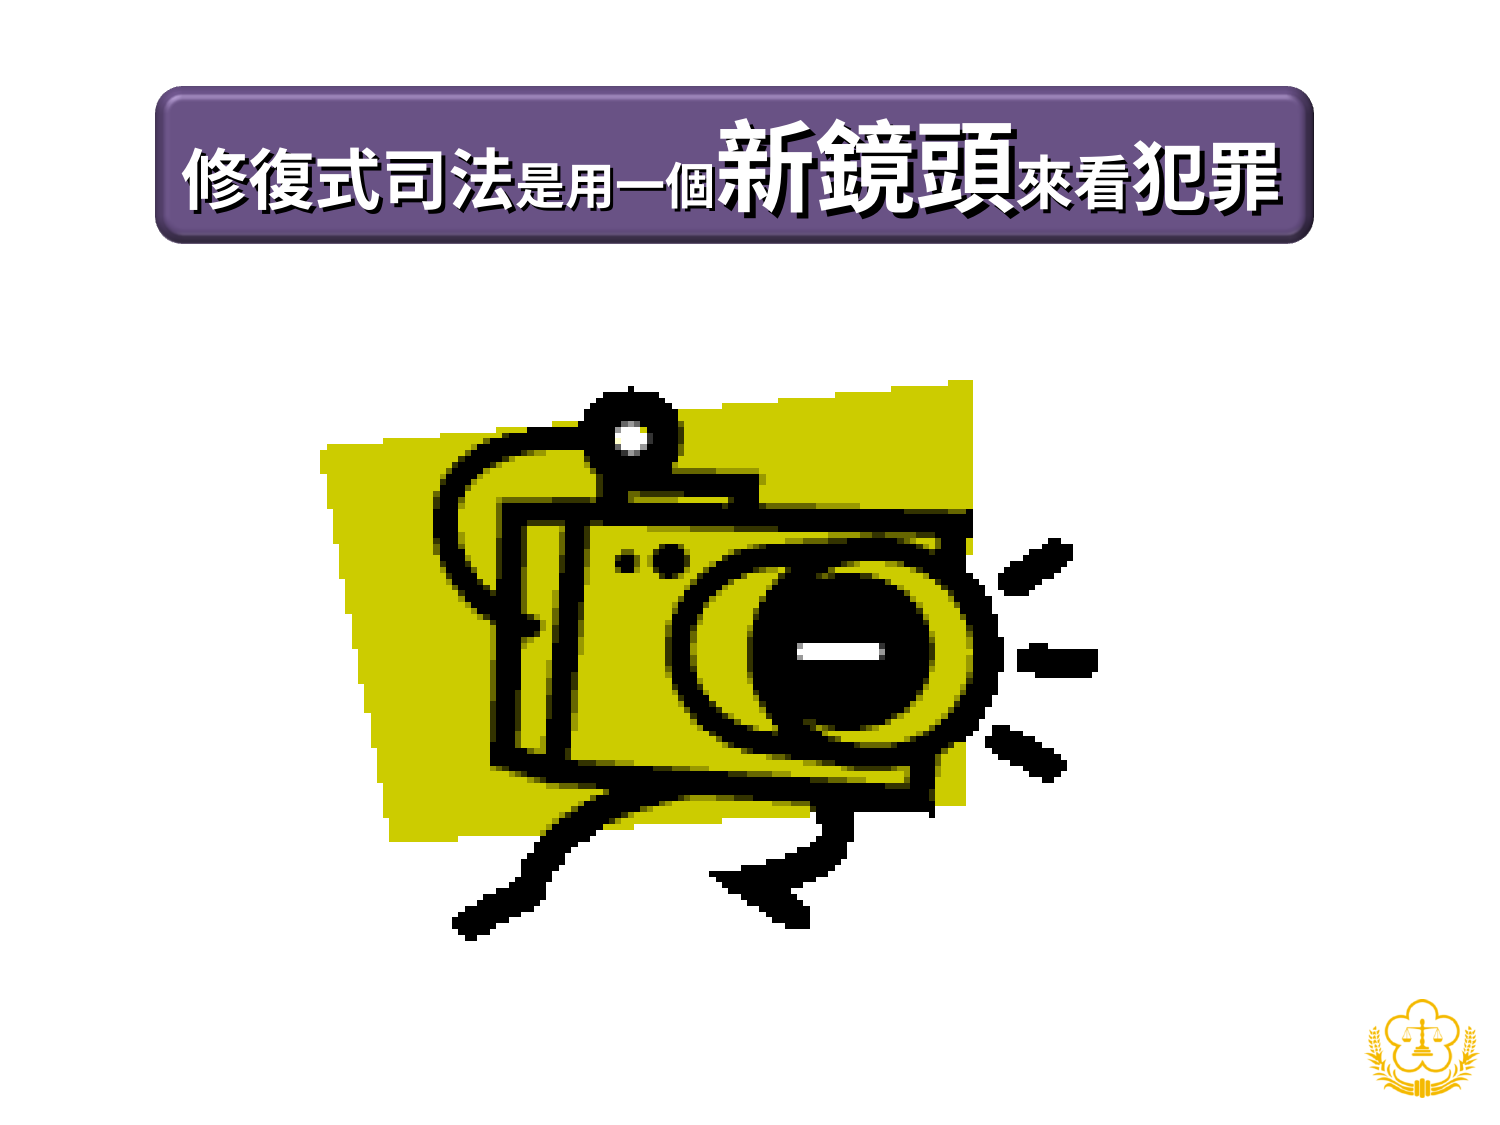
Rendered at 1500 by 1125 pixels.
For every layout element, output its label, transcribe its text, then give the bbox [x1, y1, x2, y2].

picture [302, 328, 1105, 953]
text_box 修復式司法是用一個新鏡頭來看犯罪 [166, 97, 1297, 233]
picture [1364, 999, 1480, 1098]
picture [153, 84, 1316, 246]
